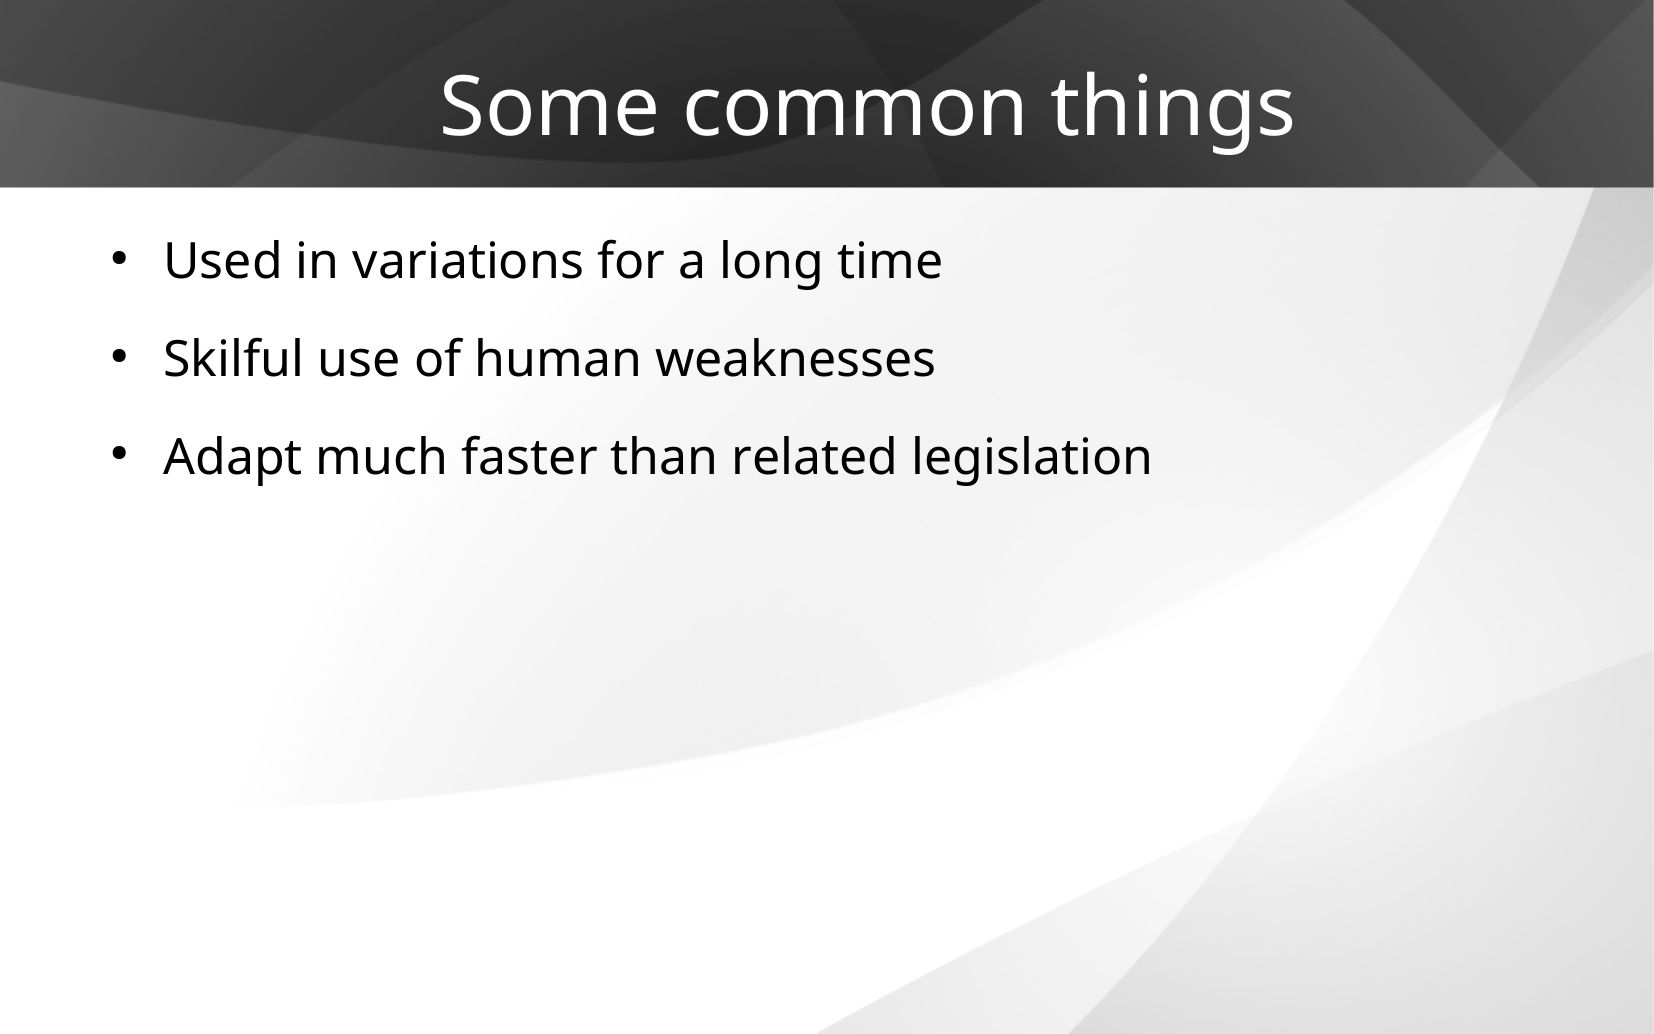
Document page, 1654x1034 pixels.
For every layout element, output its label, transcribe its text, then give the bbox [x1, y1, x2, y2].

title Some common things [124, 0, 1613, 208]
list Used in variations for a long time Skilful use of human weaknesses Adapt much faster than related legislation [75, 225, 1613, 1013]
picture [0, 0, 1654, 1034]
